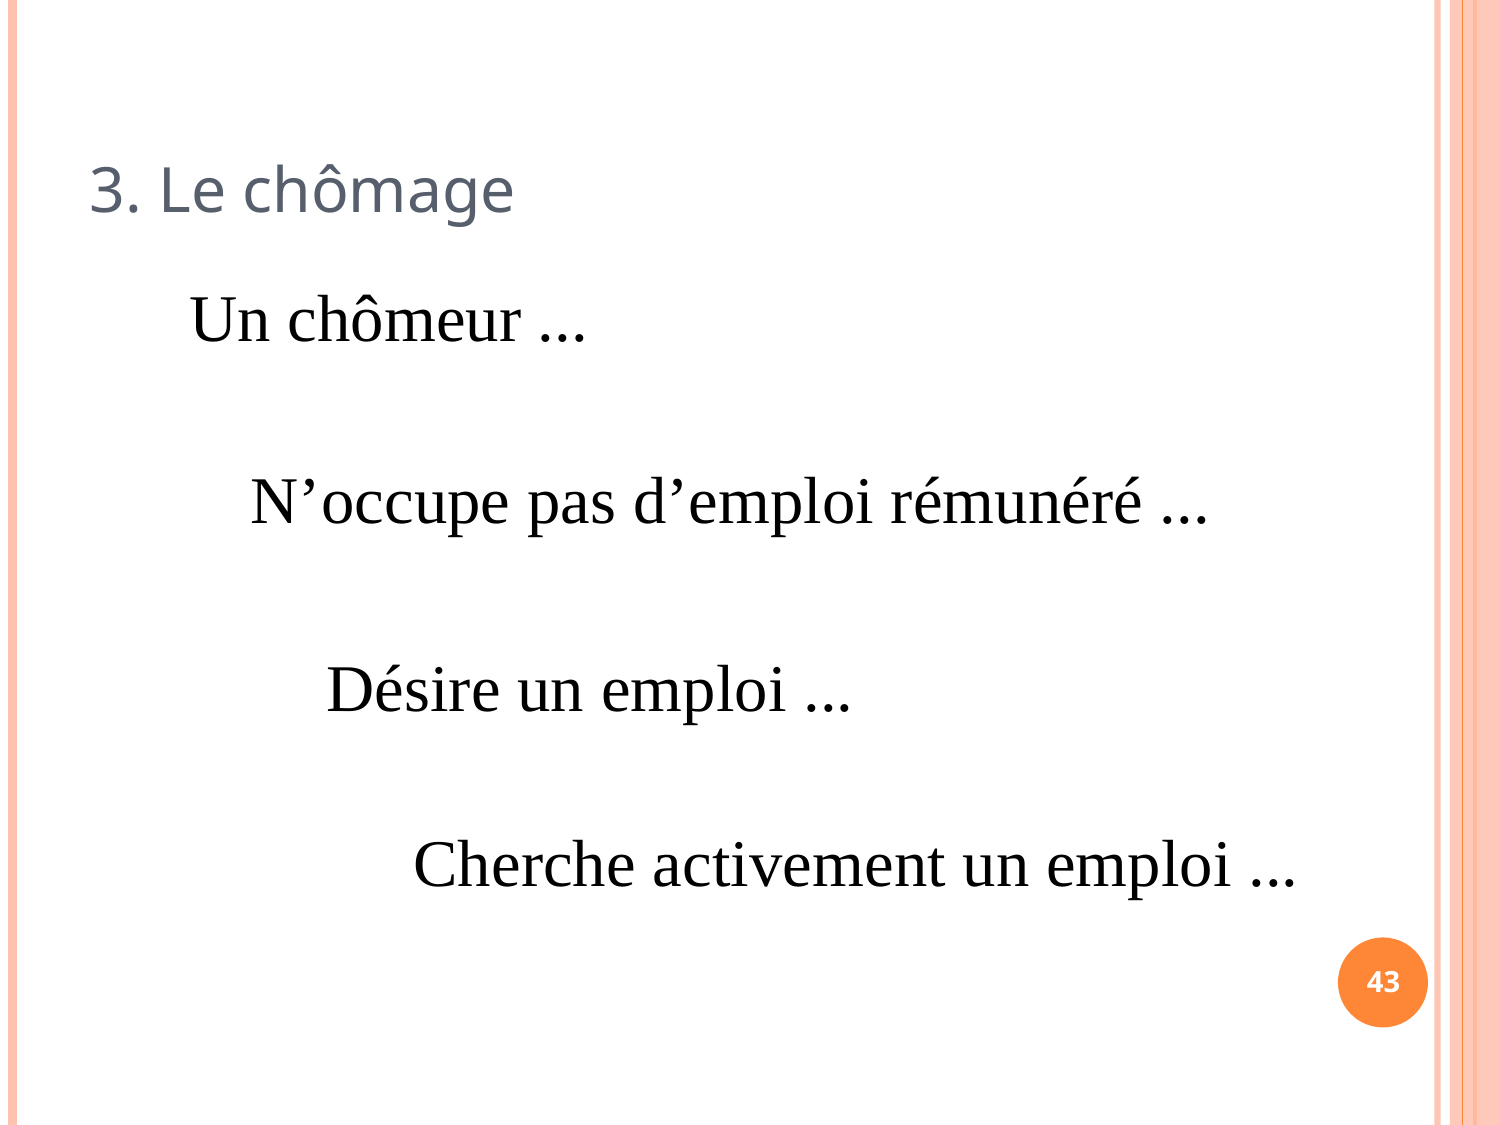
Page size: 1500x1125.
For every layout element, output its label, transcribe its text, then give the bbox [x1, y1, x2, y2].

text_box Cherche activement un emploi ... [398, 812, 1315, 908]
text_box Désire un emploi ... [311, 637, 870, 733]
text_box Un chômeur ... [174, 267, 604, 362]
slide_number <numéro> [1333, 940, 1434, 1027]
title 3. Le chômage [75, 45, 1300, 233]
text_box N’occupe pas d’emploi rémunéré ... [235, 449, 1227, 545]
